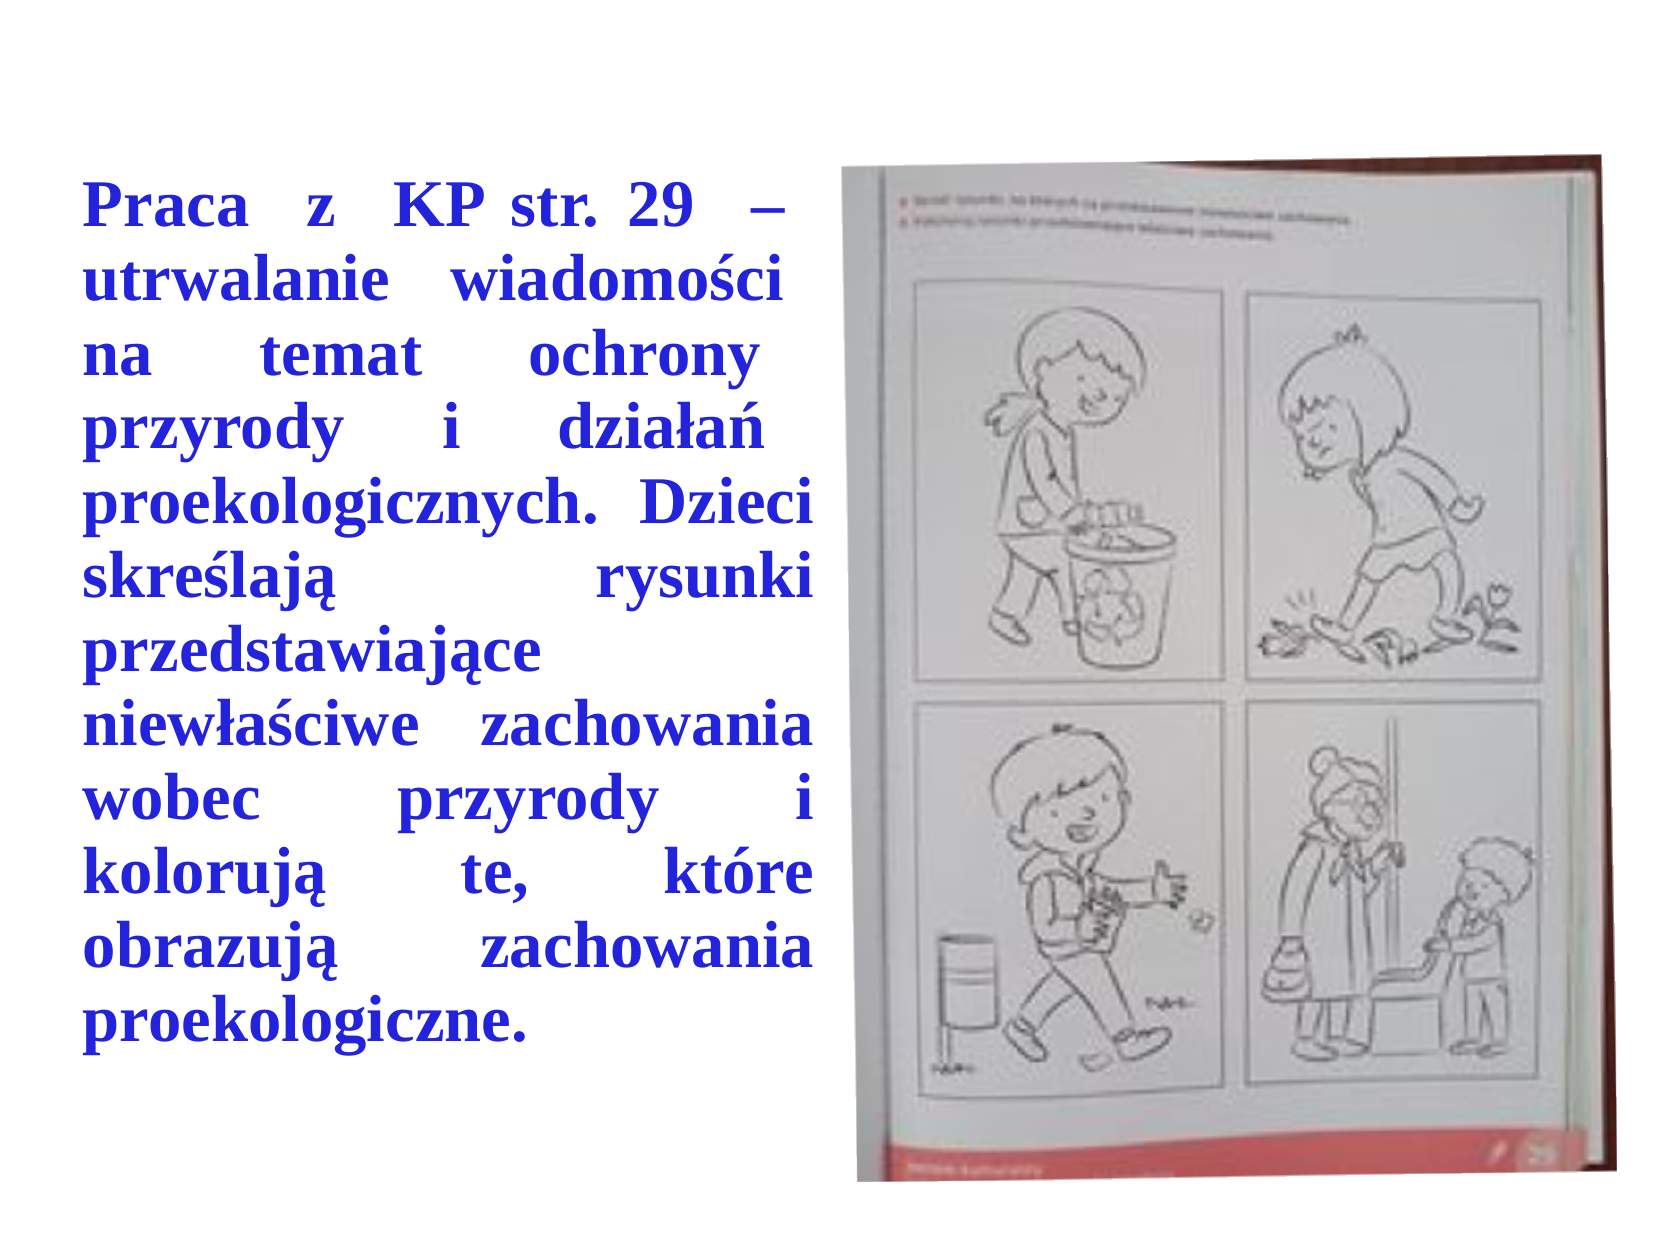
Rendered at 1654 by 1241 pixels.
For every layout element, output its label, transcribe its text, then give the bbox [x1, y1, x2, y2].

picture [840, 153, 1617, 1182]
title Praca z KP str. 29 – utrwalanie wiadomości na temat ochrony przyrody i działań proekologicznych. Dzieci skreślają rysunki przedstawiające niewłaściwe zachowania wobec przyrody i kolorują te, które obrazują zachowania proekologiczne. [82, 65, 815, 1158]
